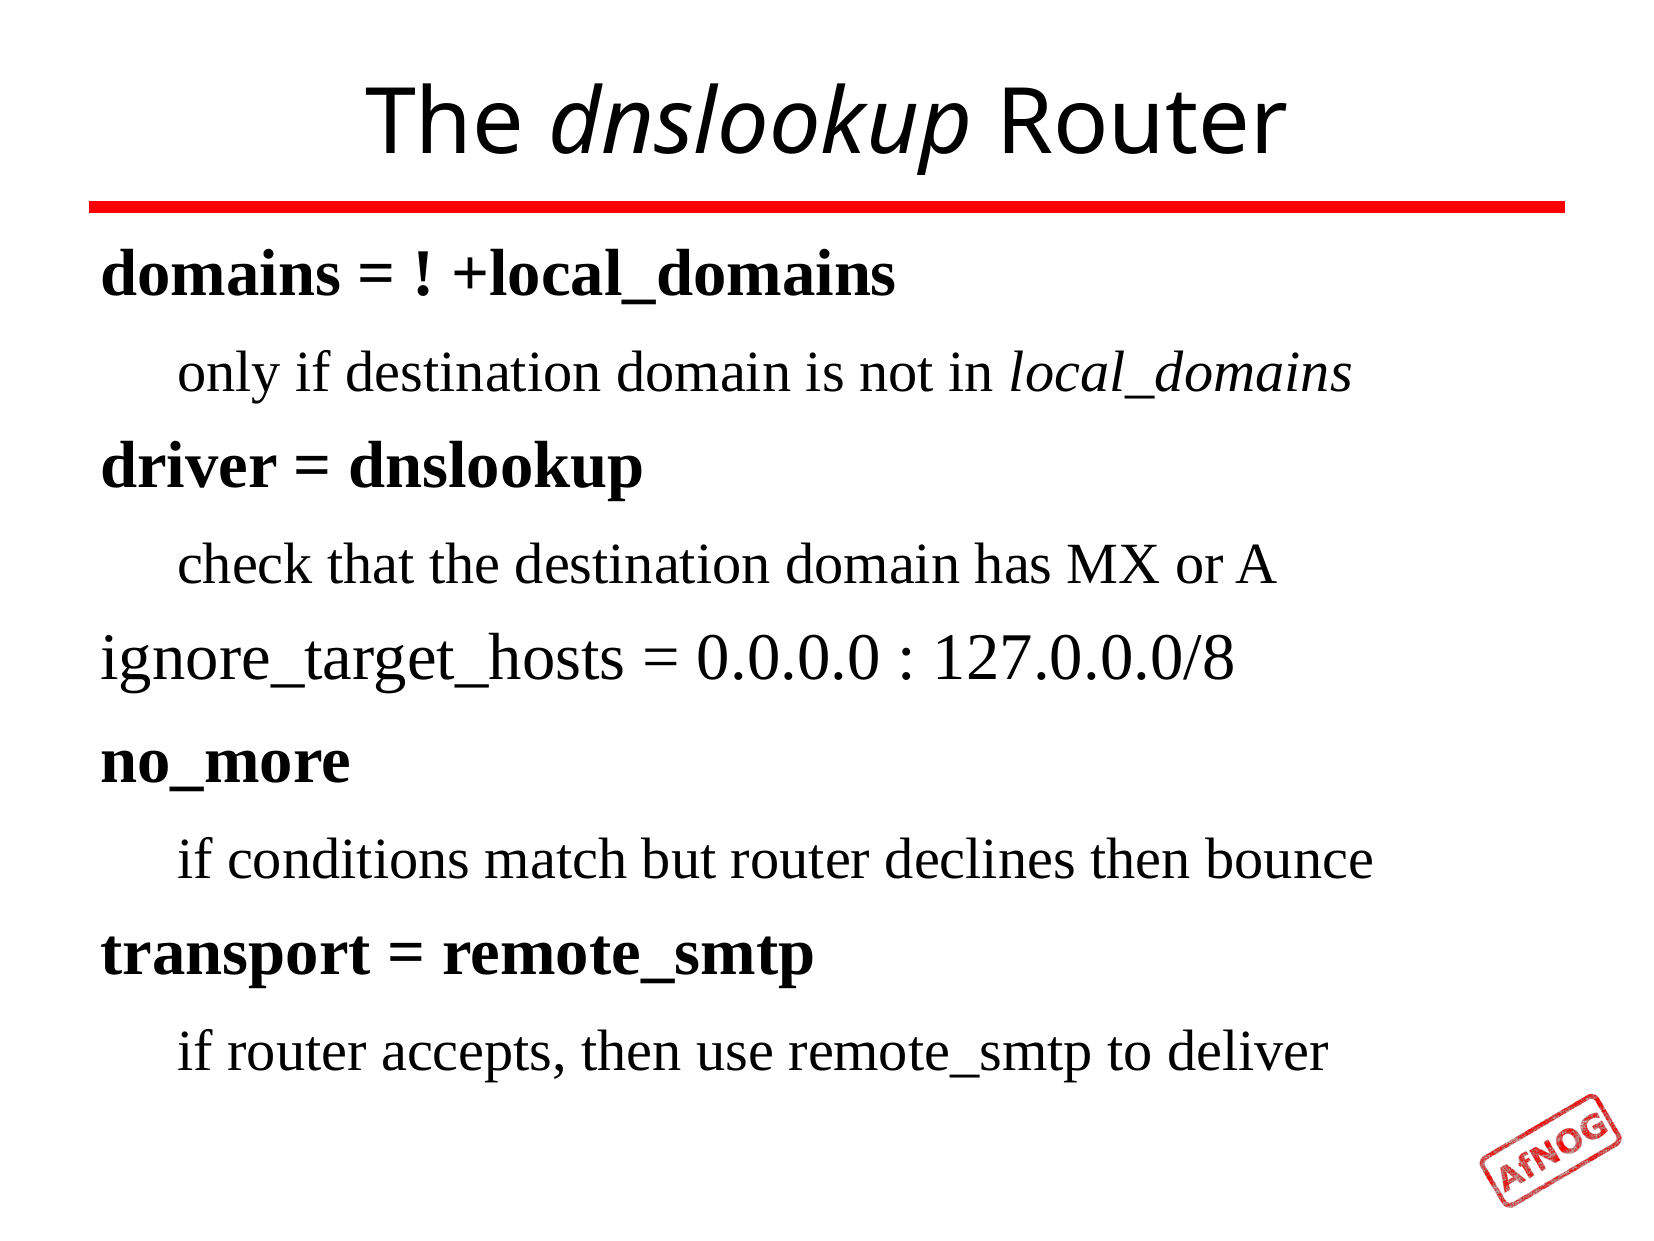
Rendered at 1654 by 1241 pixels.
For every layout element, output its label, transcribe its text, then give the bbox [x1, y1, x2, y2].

list domains = ! +local_domains only if destination domain is not in local_domains driver = dnslookup check that the destination domain has MX or A ignore_target_hosts = 0.0.0.0 : 127.0.0.0/8 no_more if conditions match but router declines then bounce transport = remote_smtp if router accepts, then use remote_smtp to deliver [82, 236, 1571, 1123]
picture [1476, 1090, 1625, 1211]
title The dnslookup Router [88, 29, 1565, 207]
